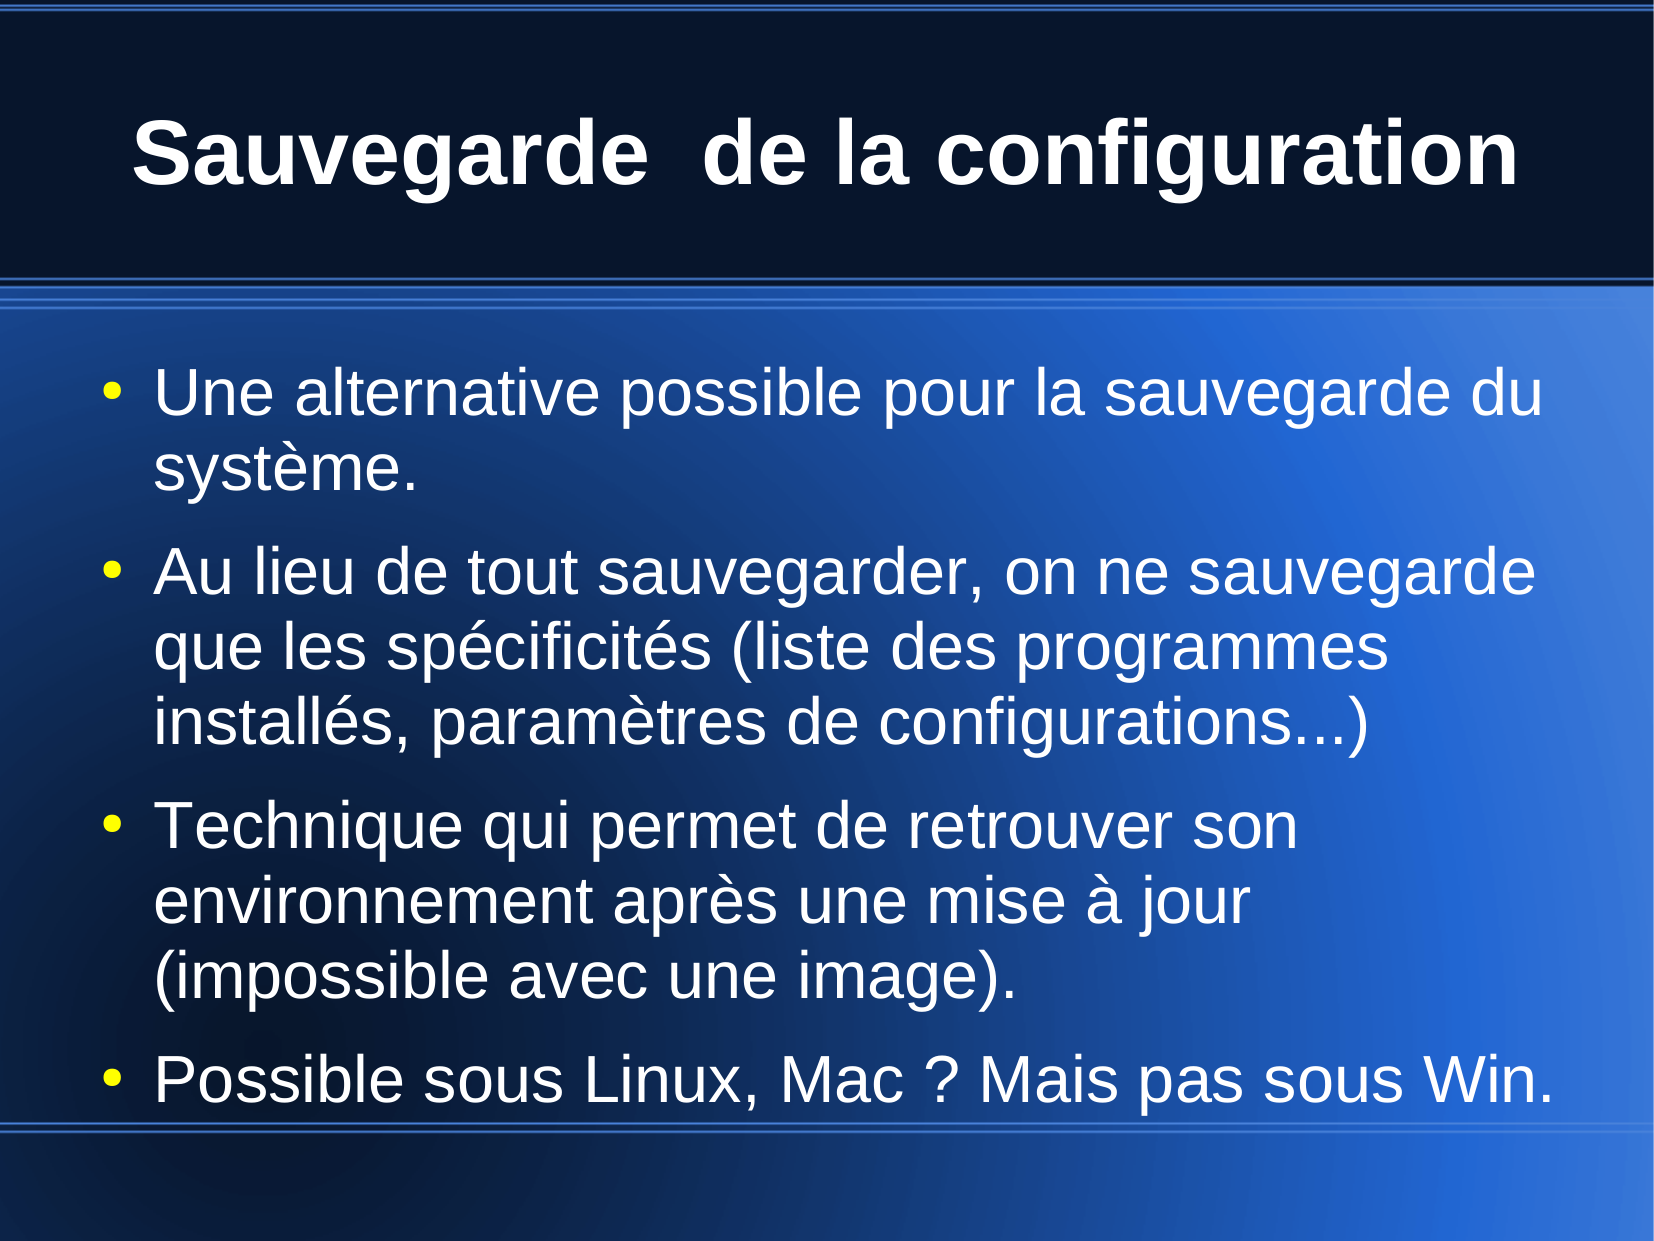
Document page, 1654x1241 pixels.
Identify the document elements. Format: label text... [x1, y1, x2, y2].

list Une alternative possible pour la sauvegarde du système. Au lieu de tout sauvegarder, on ne sauvegarde que les spécificités (liste des programmes installés, paramètres de configurations...) Technique qui permet de retrouver son environnement après une mise à jour (impossible avec une image). Possible sous Linux, Mac ? Mais pas sous Win. [82, 355, 1571, 1174]
title Sauvegarde de la configuration [82, 49, 1571, 257]
picture [0, 0, 1654, 1241]
